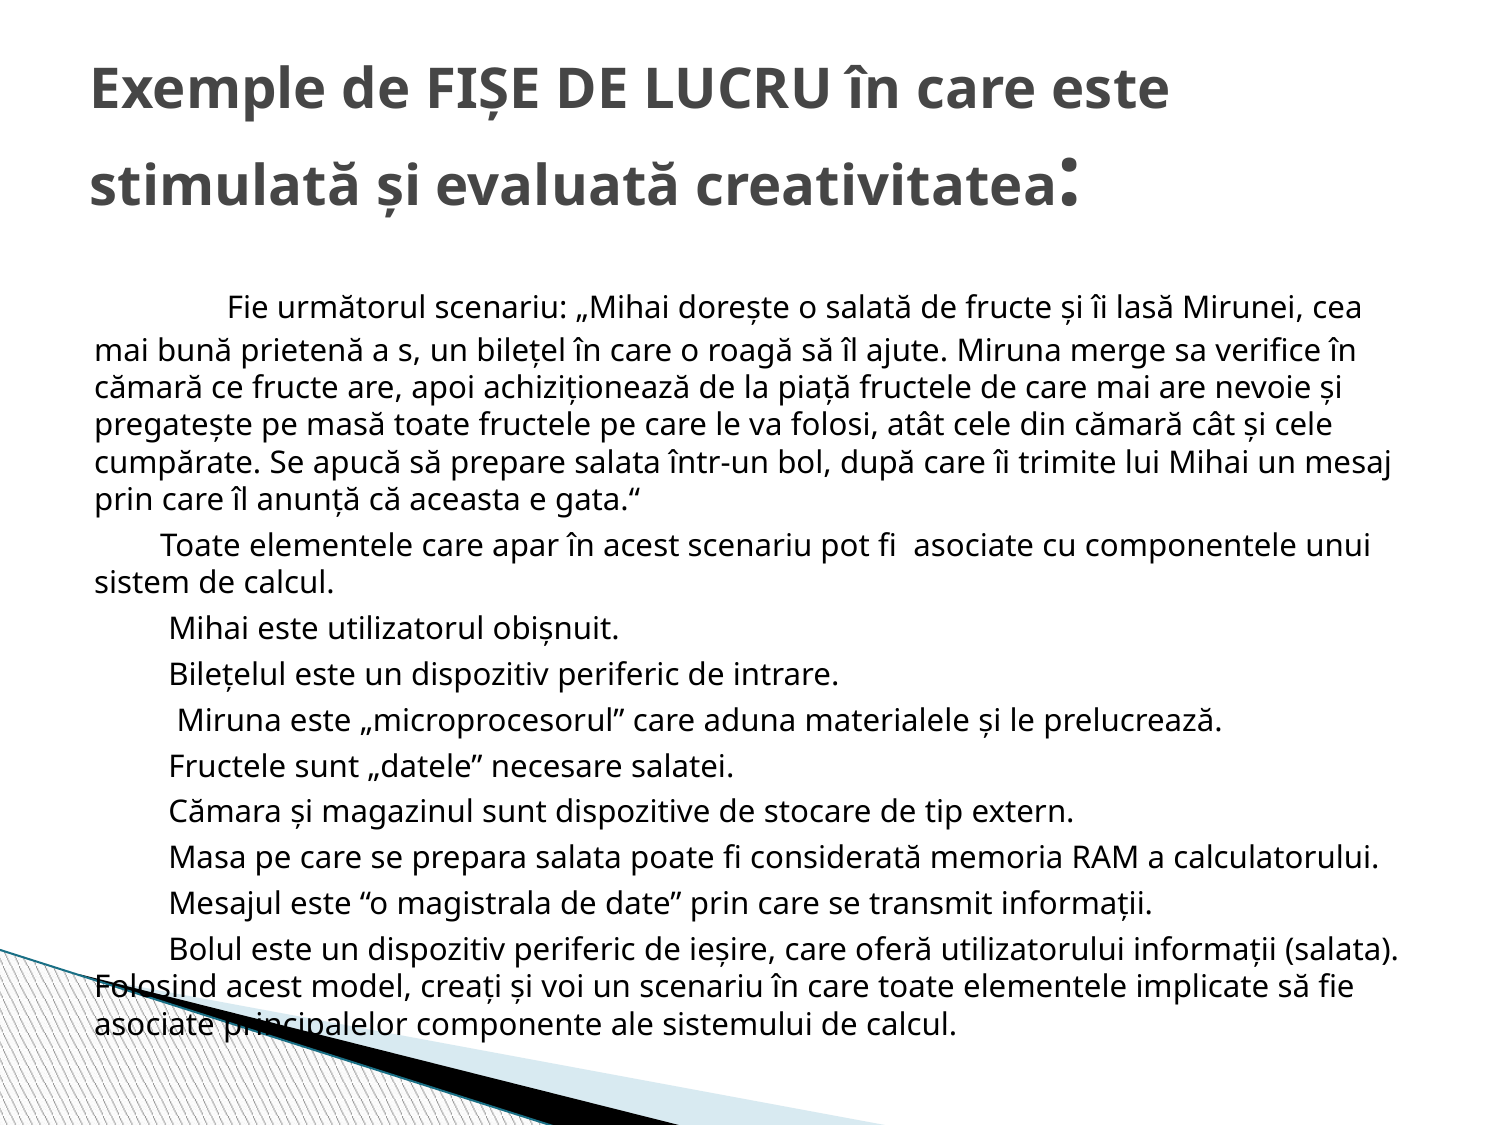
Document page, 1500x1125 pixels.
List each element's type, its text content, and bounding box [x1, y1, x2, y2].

picture [228, 1025, 238, 1033]
picture [202, 1020, 210, 1025]
list Fie următorul scenariu: „Mihai dorește o salată de fructe și îi lasă Mirunei, cea mai bună prietenă a s, un bilețel în care o roagă să îl ajute. Miruna merge sa verifice în cămară ce fructe are, apoi achiziționează de la piață fructele de care mai are nevoie și pregatește pe masă toate fructele pe care le va folosi, atât cele din cămară cât și cele cumpărate. Se apucă să prepare salata într-un bol, după care îi trimite lui Mihai un mesaj prin care îl anunță că aceasta e gata.“ Toate elementele care apar în acest scenariu pot fi asociate cu componentele unui sistem de calcul. Mihai este utilizatorul obișnuit. Bilețelul este un dispozitiv periferic de intrare. Miruna este „microprocesorul” care aduna materialele și le prelucrează. Fructele sunt „datele” necesare salatei. Cămara și magazinul sunt dispozitive de stocare de tip extern. Masa pe care se prepara salata poate fi considerată memoria RAM a calculatorului. Mesajul este “o magistrala de date” prin care se transmit informații. Bolul este un dispozitiv periferic de ieșire, care oferă utilizatorului informații (salata). Folosind acest model, creați și voi un scenariu în care toate elementele implicate să fie asociate principalelor componente ale sistemului de calcul. [79, 254, 1430, 998]
title Exemple de FIȘE DE LUCRU în care este stimulată și evaluată creativitatea: [75, 45, 1425, 233]
picture [0, 952, 543, 1125]
